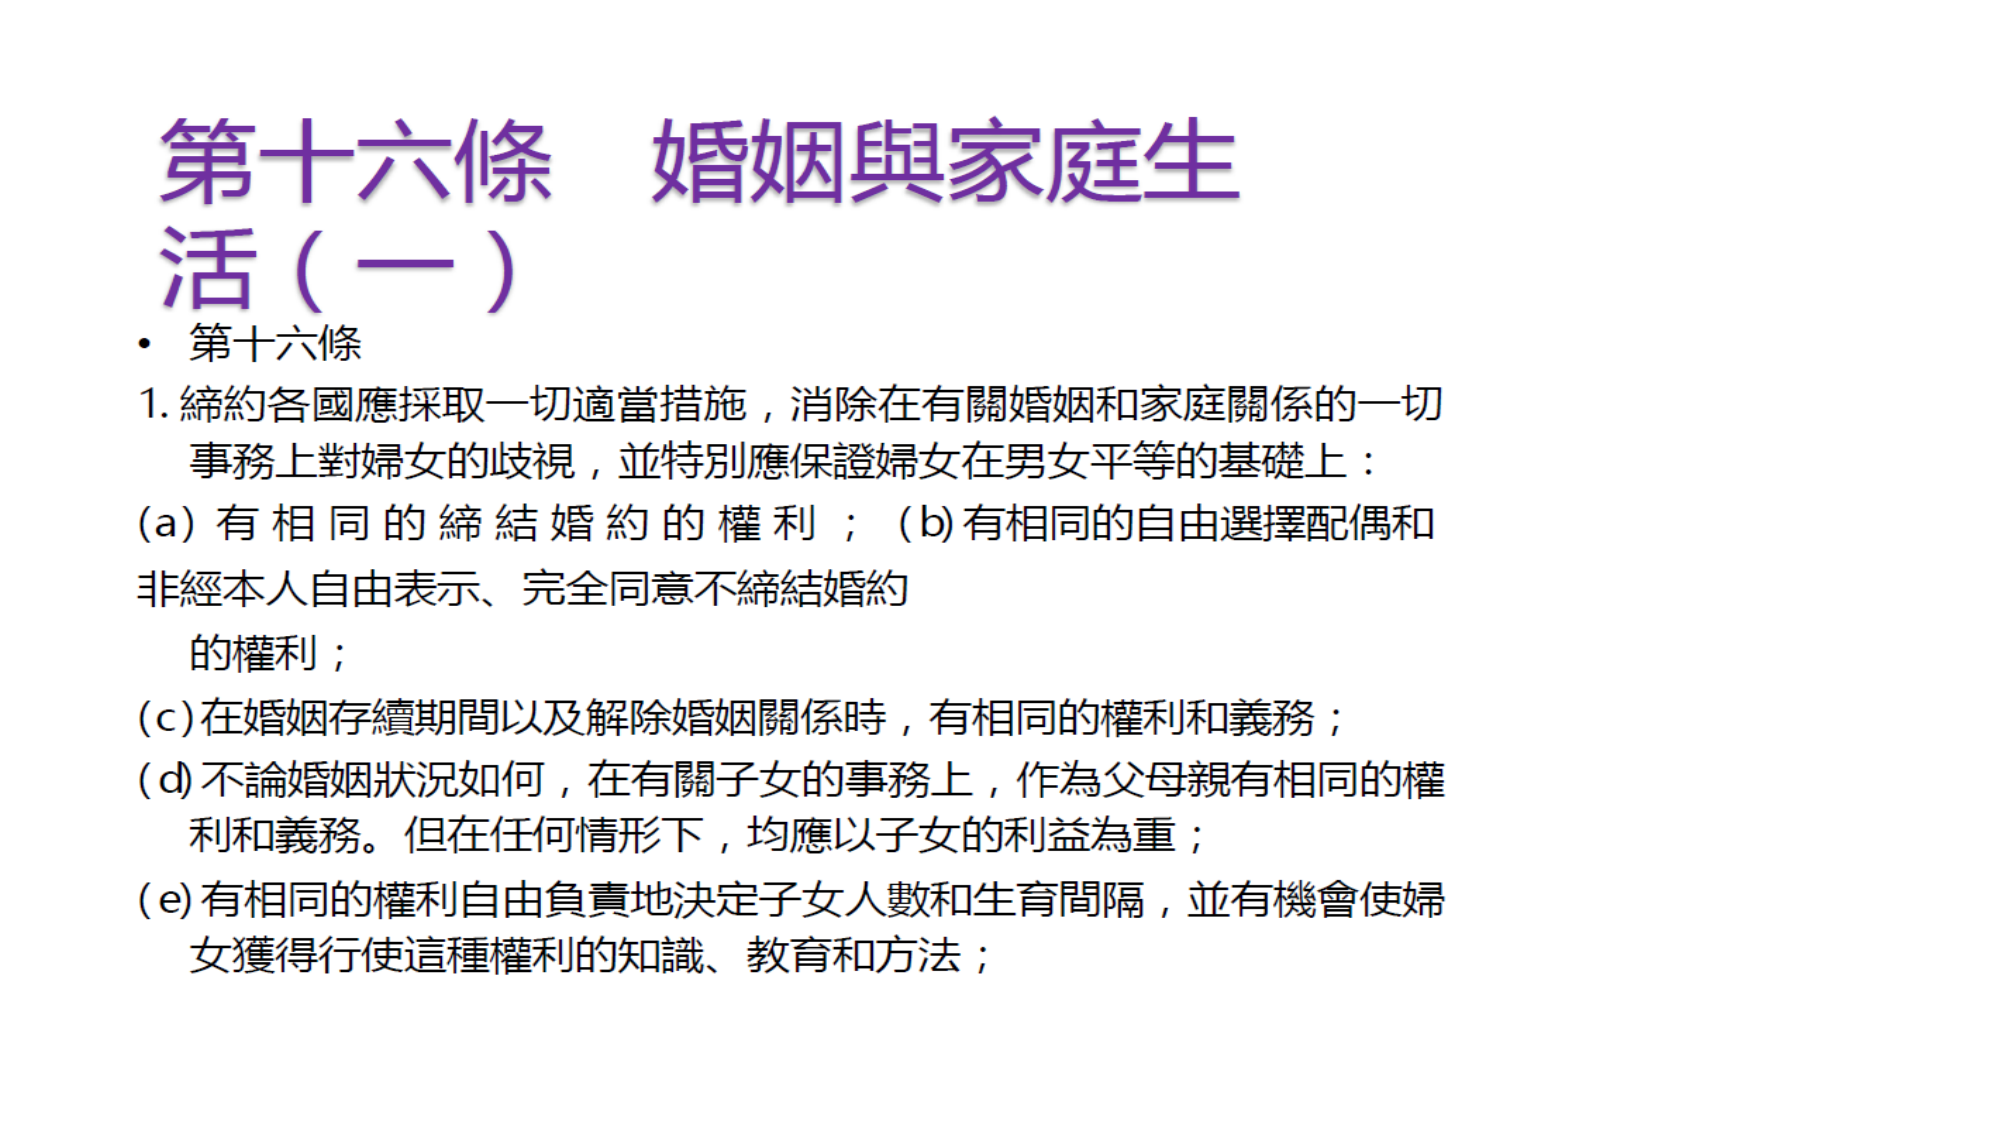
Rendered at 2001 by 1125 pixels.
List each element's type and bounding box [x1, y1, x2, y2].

picture [117, 107, 1482, 1014]
